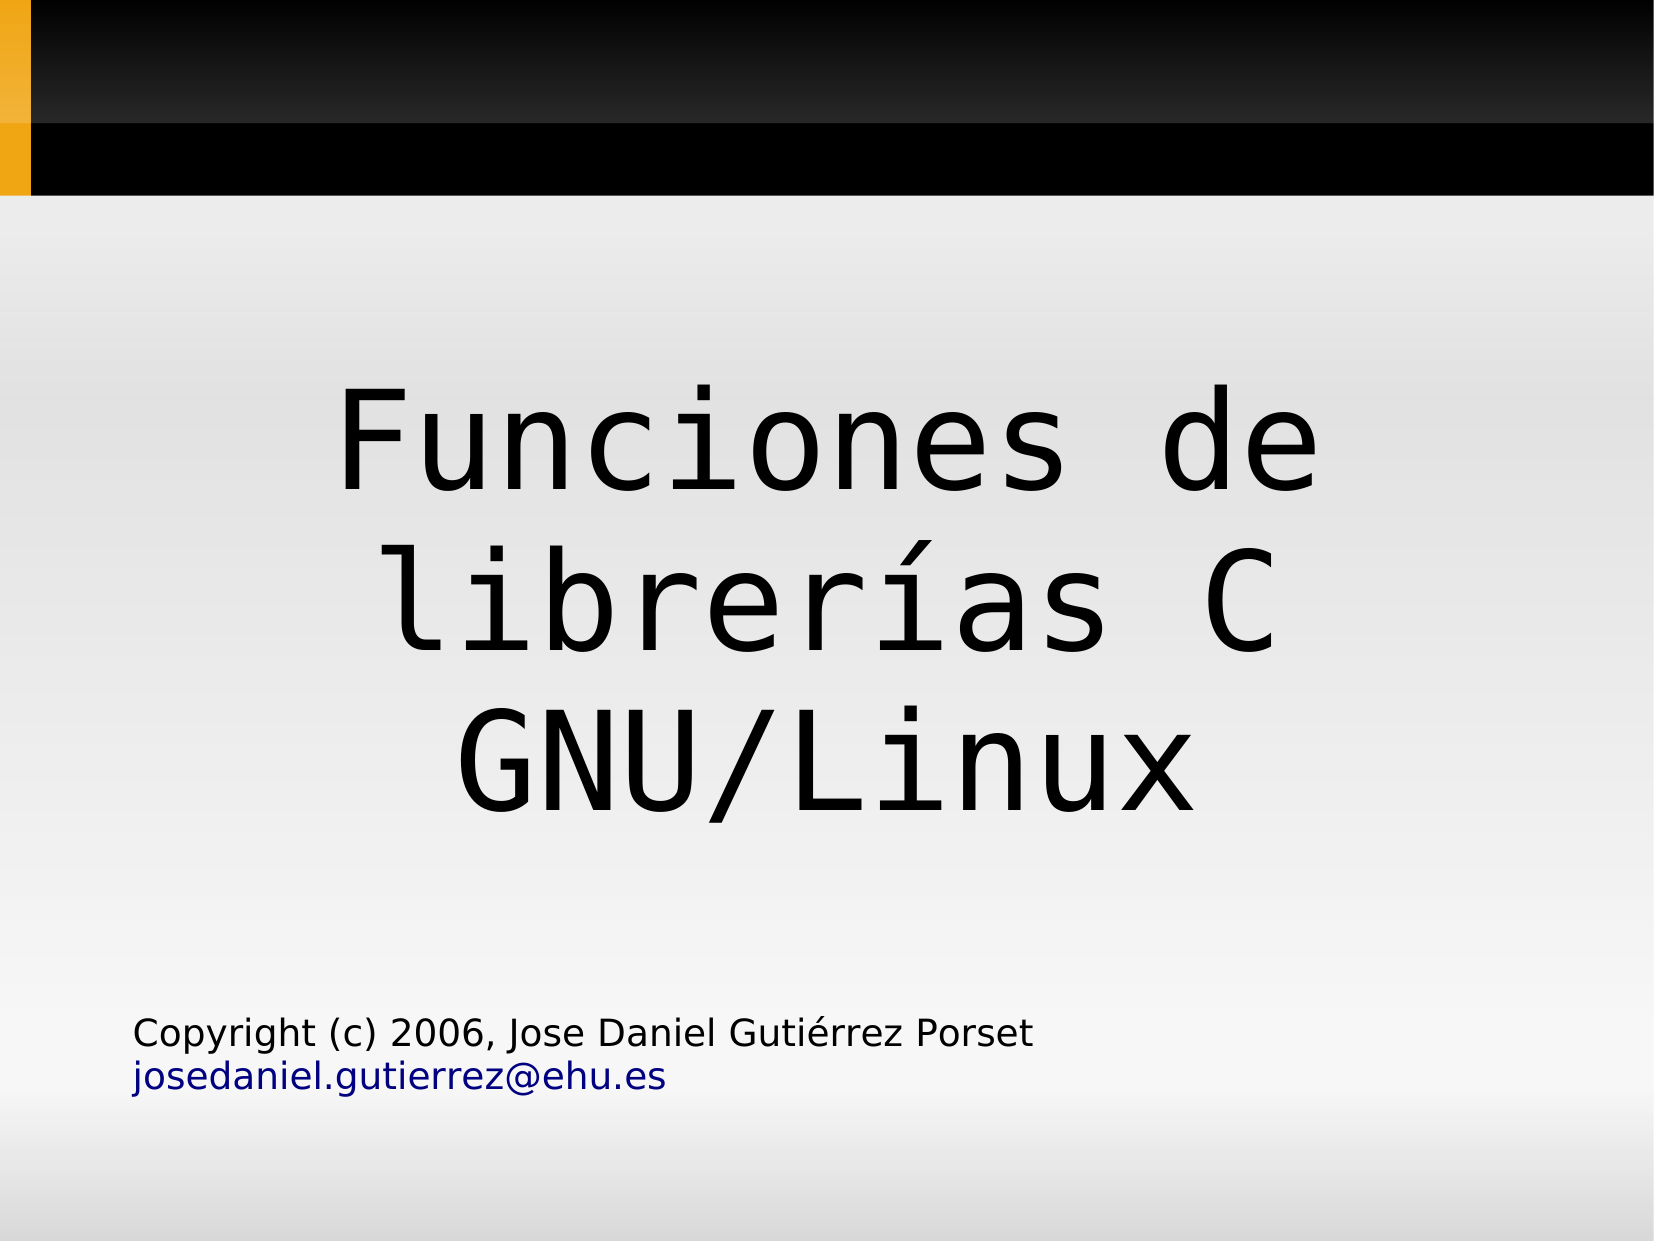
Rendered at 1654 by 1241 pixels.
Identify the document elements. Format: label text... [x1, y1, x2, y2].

text_box Copyright (c) 2006, Jose Daniel Gutiérrez Porset josedaniel.gutierrez@ehu.es [117, 1003, 1034, 1124]
text_box Funciones de librerías C GNU/Linux [82, 290, 1571, 916]
picture [0, 0, 1654, 1241]
